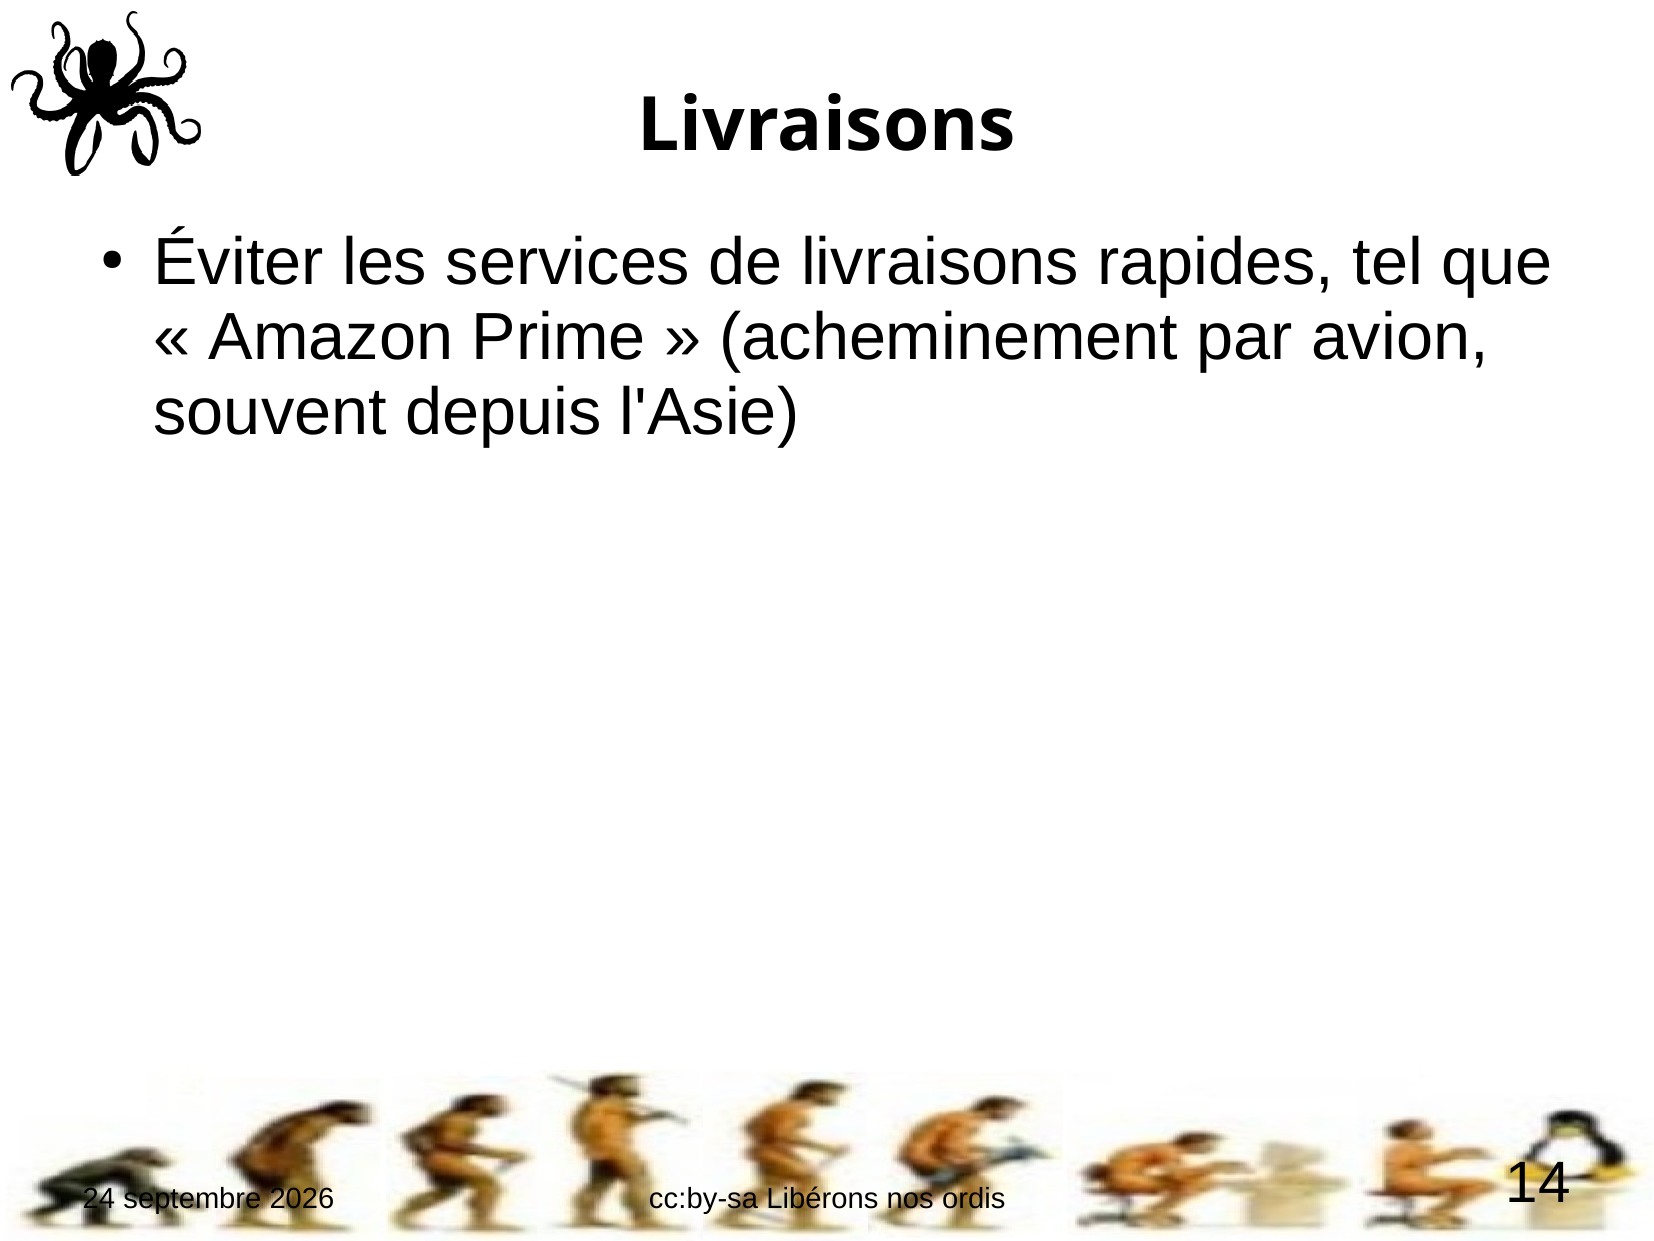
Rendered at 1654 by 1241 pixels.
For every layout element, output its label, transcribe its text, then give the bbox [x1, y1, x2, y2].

picture [0, 1062, 1654, 1241]
title Livraisons [82, 47, 1571, 196]
picture [11, 11, 201, 176]
list Éviter les services de livraisons rapides, tel que « Amazon Prime » (acheminement par avion, souvent depuis l'Asie) [82, 224, 1571, 1063]
